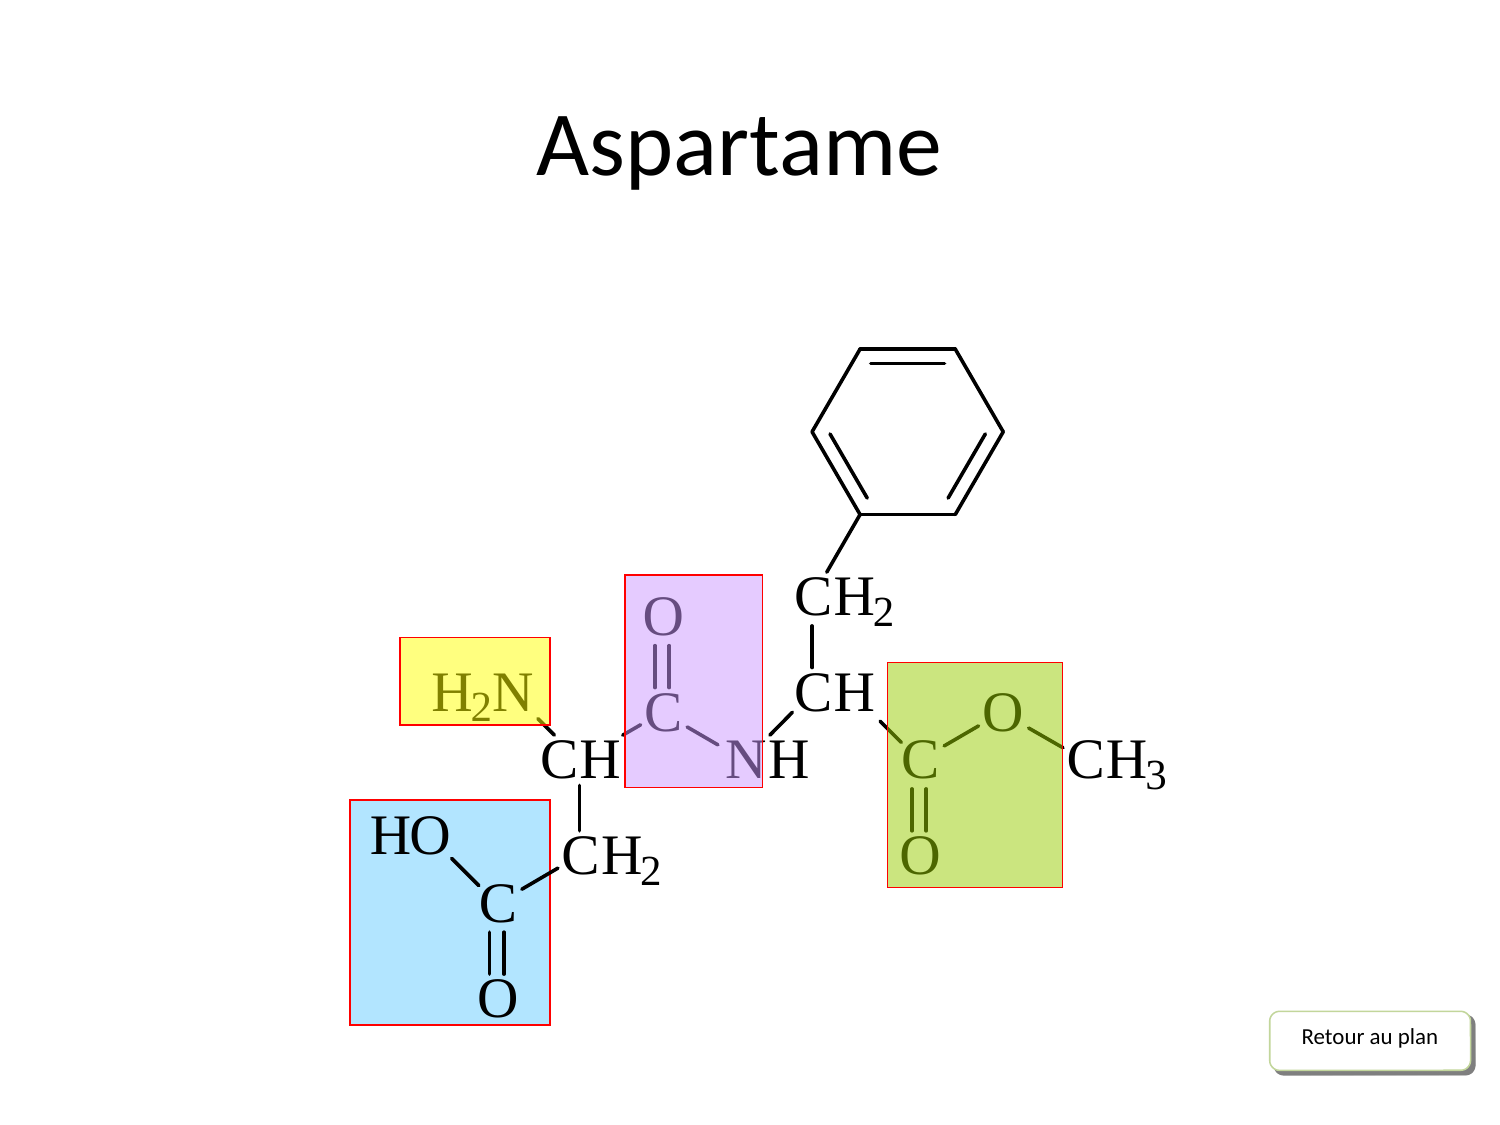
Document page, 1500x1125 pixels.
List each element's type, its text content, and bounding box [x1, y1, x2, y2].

text_box [400, 638, 550, 725]
text_box [625, 575, 763, 788]
picture [350, 312, 1188, 1058]
text_box Retour au plan [1269, 1011, 1471, 1071]
title Aspartame [75, 45, 1426, 233]
text_box [887, 662, 1062, 888]
